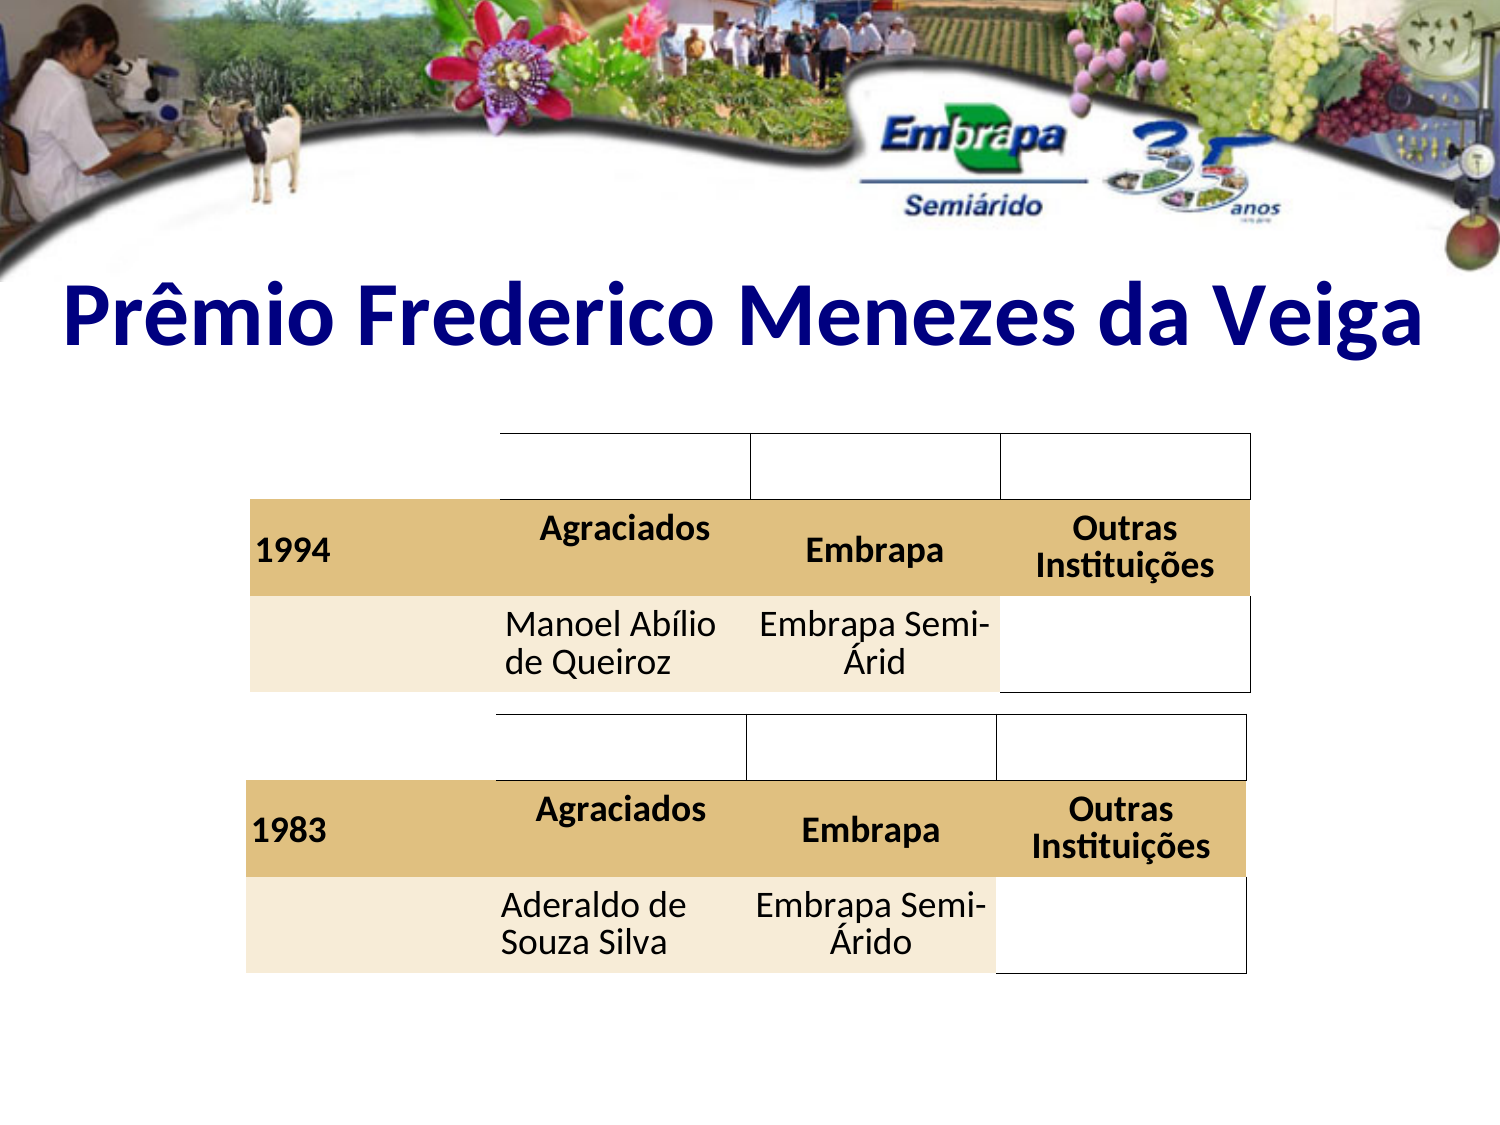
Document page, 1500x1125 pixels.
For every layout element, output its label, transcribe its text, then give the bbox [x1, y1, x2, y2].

table_cell [996, 877, 1246, 973]
table_cell Manoel Abílio de Queiroz [500, 596, 750, 692]
table_cell Embrapa [750, 500, 1000, 596]
picture [0, 0, 1500, 282]
table_cell [1000, 596, 1250, 692]
table_cell Agraciados [500, 500, 750, 596]
table_cell 1994 [250, 499, 500, 596]
table_cell Agraciados [496, 781, 746, 877]
text_box Prêmio Frederico Menezes da Veiga [58, 246, 1430, 516]
table_cell [246, 877, 496, 973]
table_cell [250, 596, 500, 692]
table_header [747, 715, 996, 780]
table_cell Outras Instituições [996, 781, 1246, 877]
table_header [500, 434, 750, 499]
table_cell Outras Instituições [1000, 500, 1250, 596]
table_header [751, 434, 1000, 499]
table_header [246, 714, 496, 780]
table_header [1001, 434, 1250, 499]
table_cell Embrapa Semi-Árido [746, 877, 996, 973]
table_cell Embrapa [746, 781, 996, 877]
table_cell Embrapa Semi-Árid [750, 596, 1000, 692]
table_cell 1983 [246, 780, 496, 877]
table_header [496, 715, 746, 780]
table_cell Aderaldo de Souza Silva [496, 877, 746, 973]
table_header [997, 715, 1246, 780]
table_header [250, 433, 500, 499]
